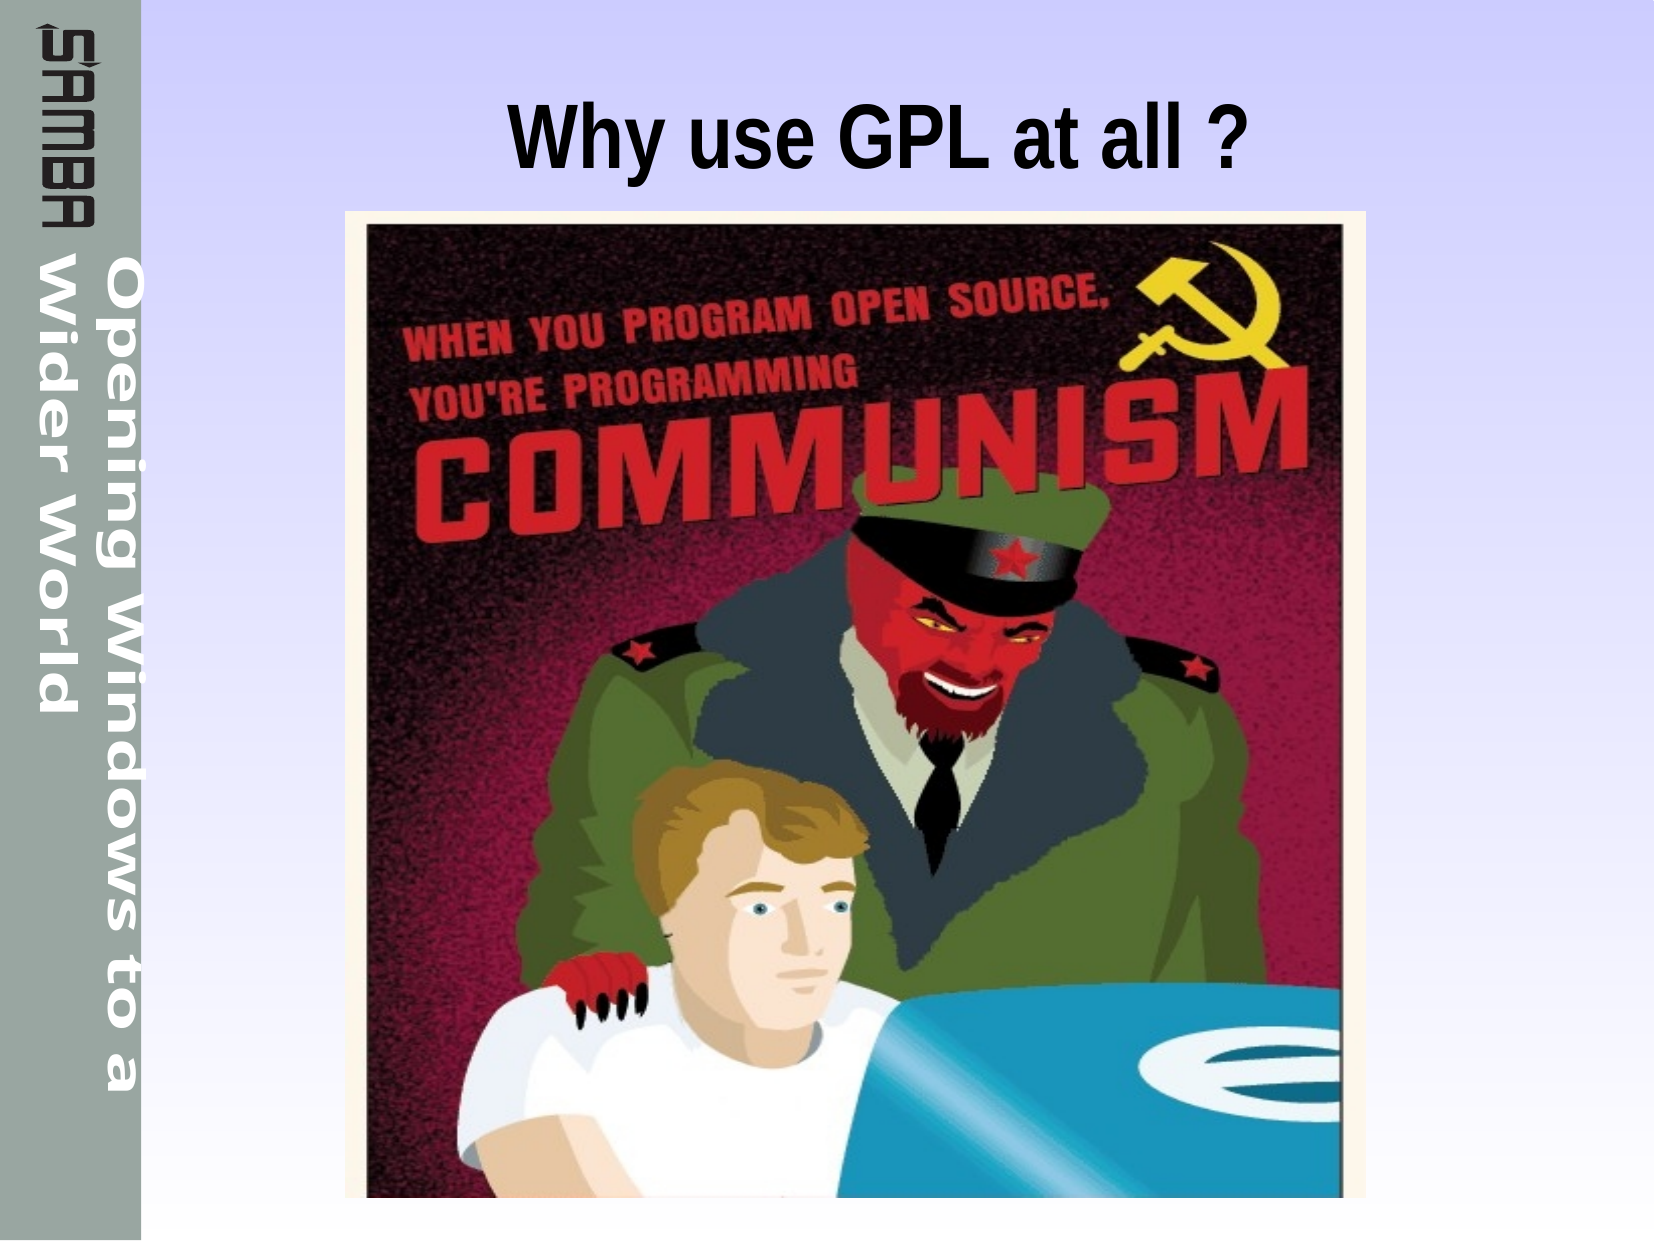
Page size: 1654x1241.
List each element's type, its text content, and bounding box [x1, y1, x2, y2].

title Why use GPL at all ? [173, 31, 1586, 239]
picture [345, 211, 1366, 1198]
